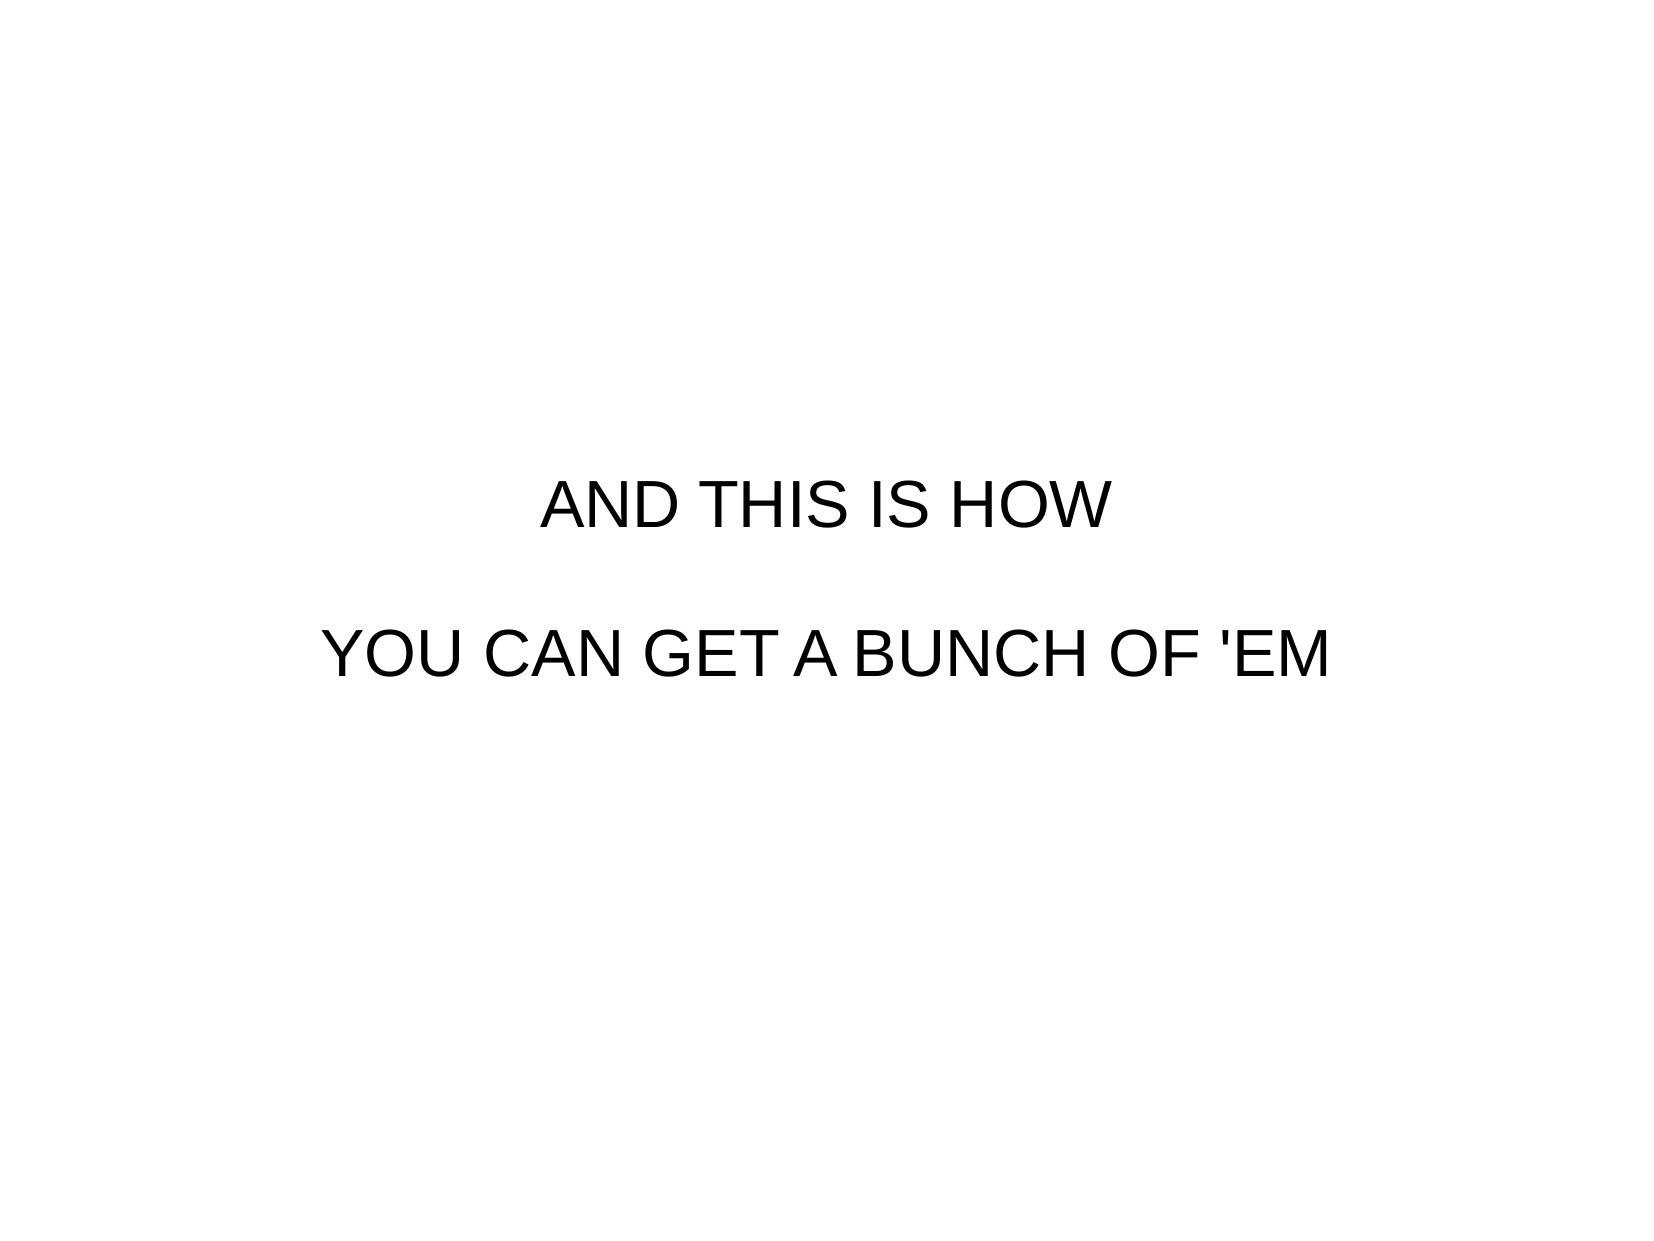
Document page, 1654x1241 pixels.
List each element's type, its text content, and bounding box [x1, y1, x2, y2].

subtitle AND THIS IS HOW YOU CAN GET A BUNCH OF 'EM [82, 49, 1571, 1109]
